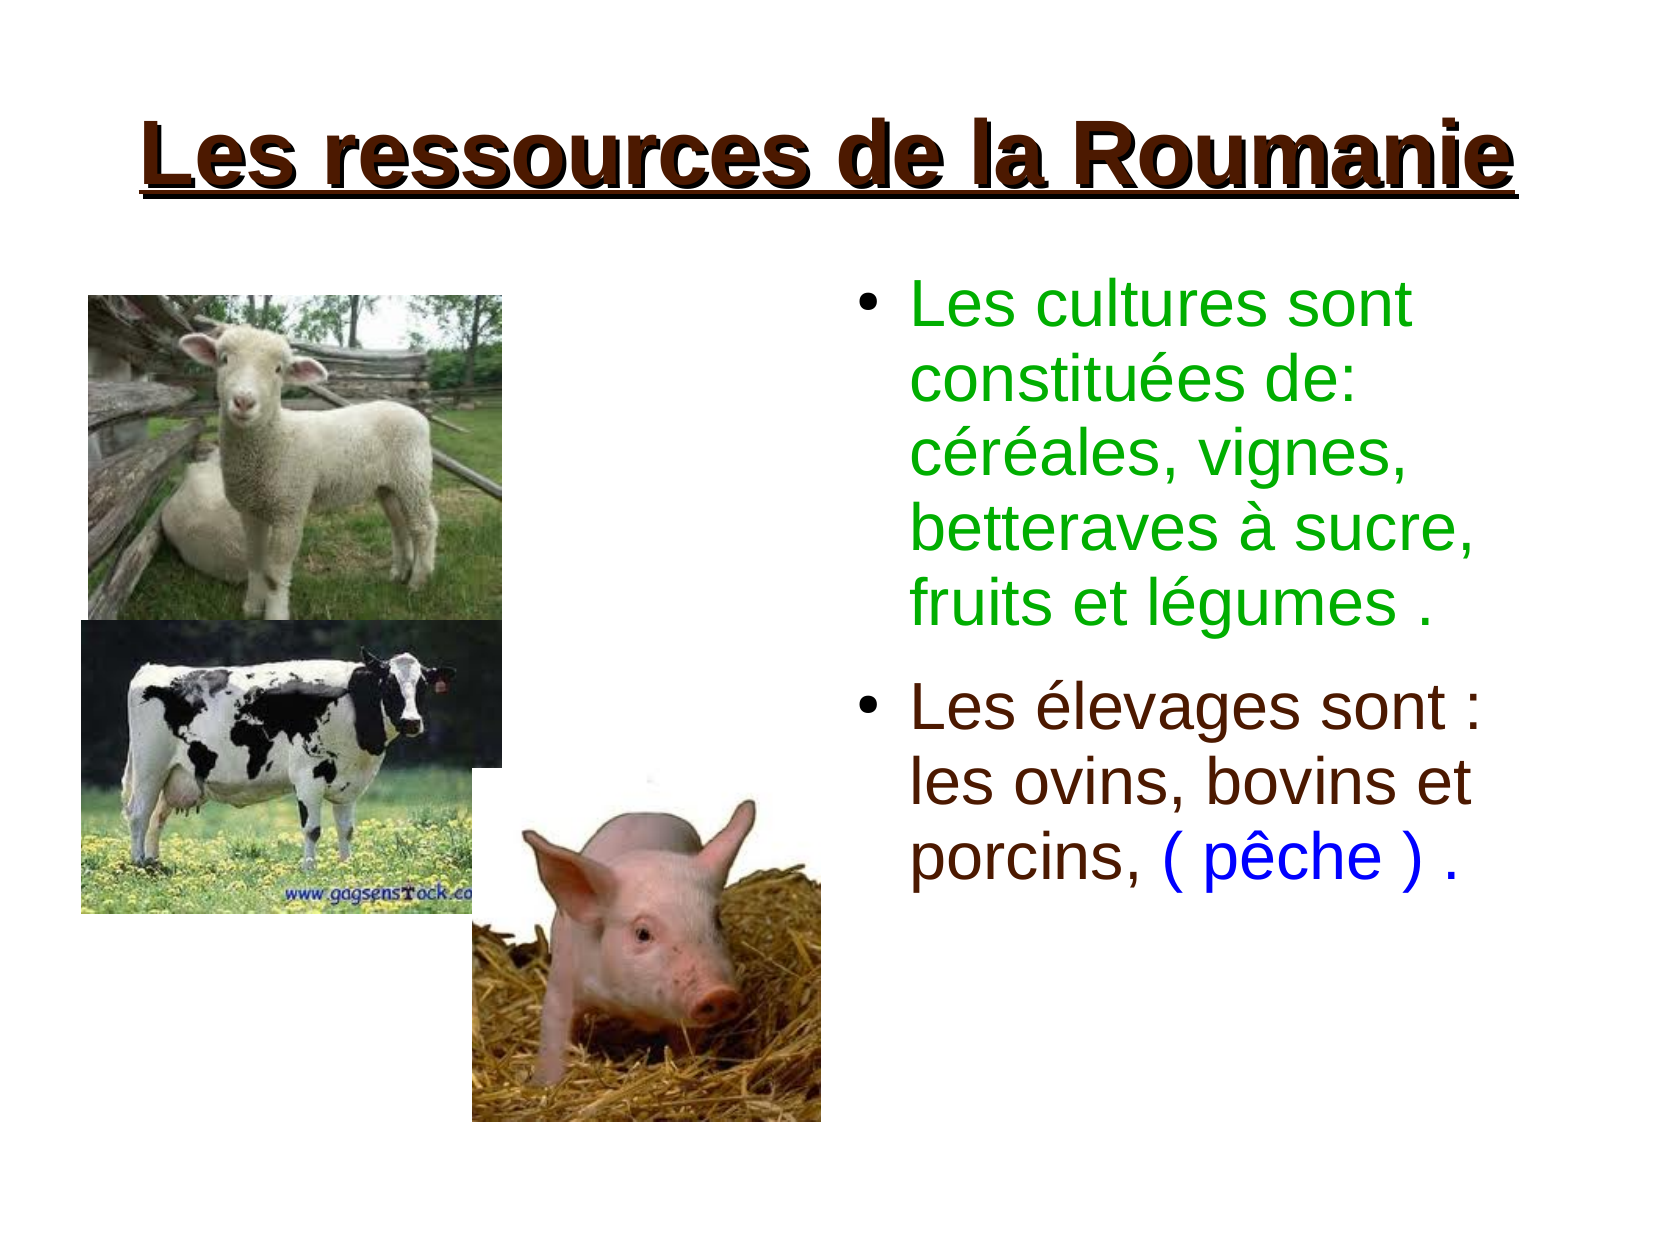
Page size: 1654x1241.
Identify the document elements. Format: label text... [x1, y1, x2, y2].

picture [81, 295, 821, 1123]
title Les ressources de la Roumanie [82, 56, 1571, 250]
list Les cultures sont constituées de: céréales, vignes, betteraves à sucre, fruits et légumes . Les élevages sont : les ovins, bovins et porcins, ( pêche ) . [838, 265, 1565, 1070]
